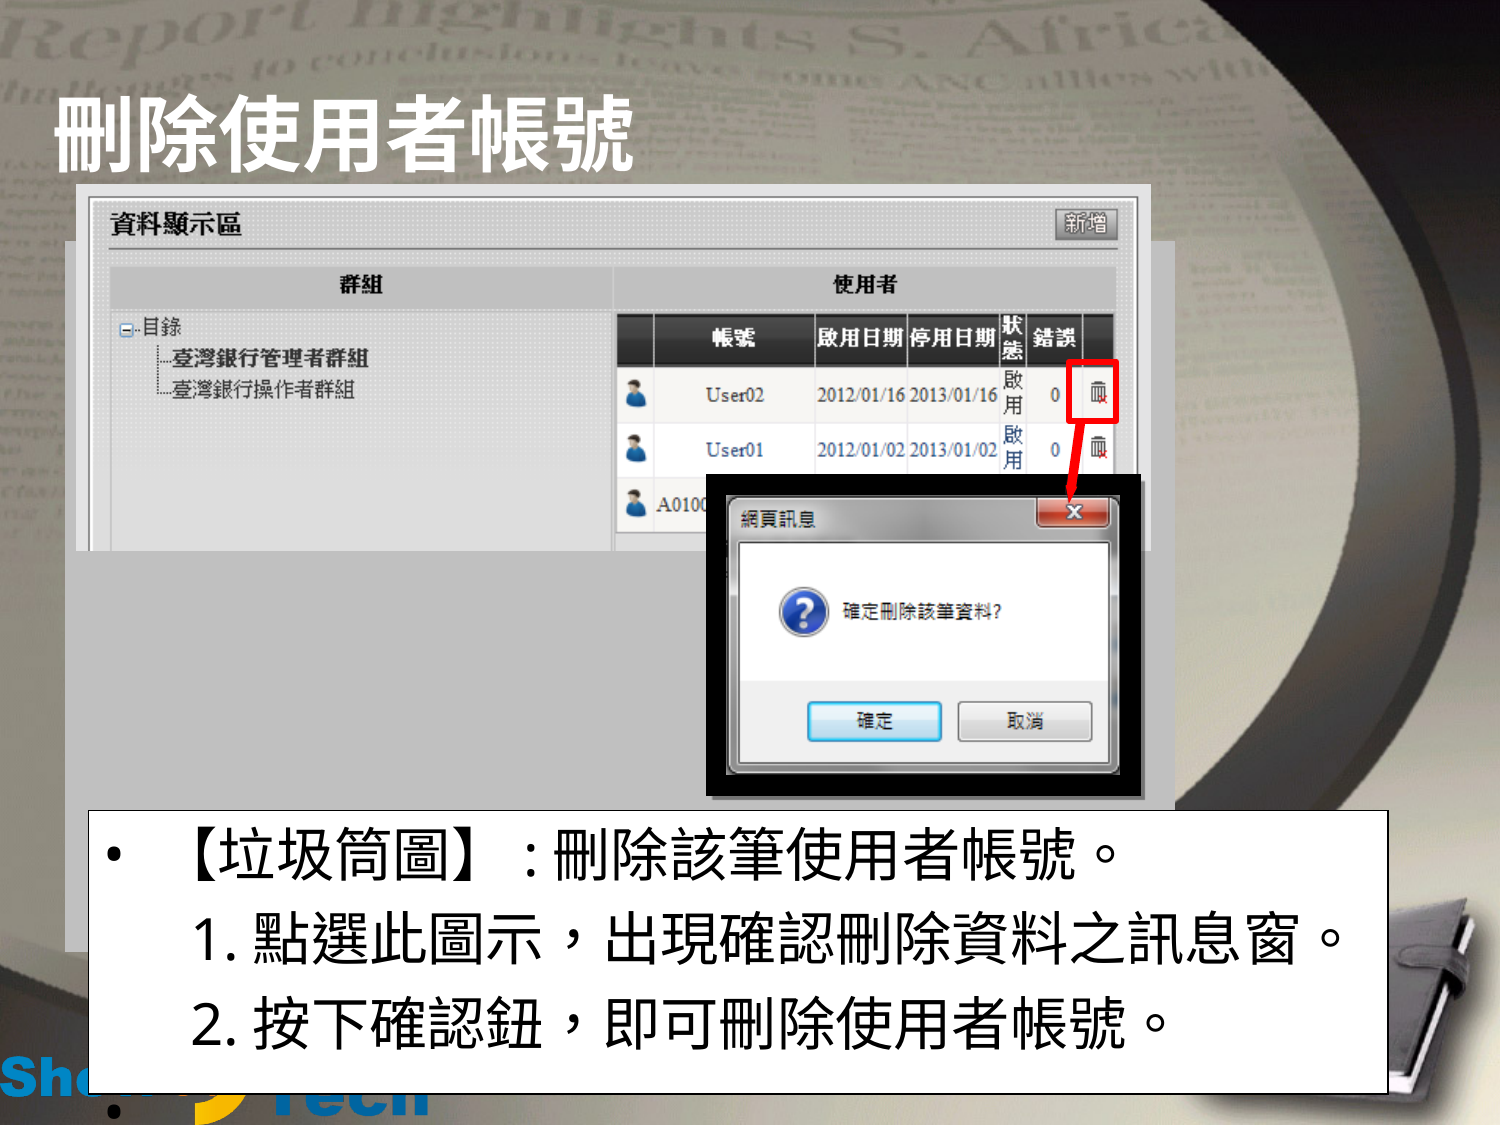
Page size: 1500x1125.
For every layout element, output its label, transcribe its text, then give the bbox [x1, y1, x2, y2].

title 刪除使用者帳號 [37, 75, 1163, 175]
picture [726, 495, 1121, 775]
picture [76, 184, 1151, 551]
picture [1072, 365, 1113, 418]
picture [1141, 481, 1145, 551]
list 【垃圾筒圖】:刪除該筆使用者帳號。 1.點選此圖示，出現確認刪除資料之訊息窗。 2.按下確認鈕，即可刪除使用者帳號。 [88, 810, 1388, 1094]
